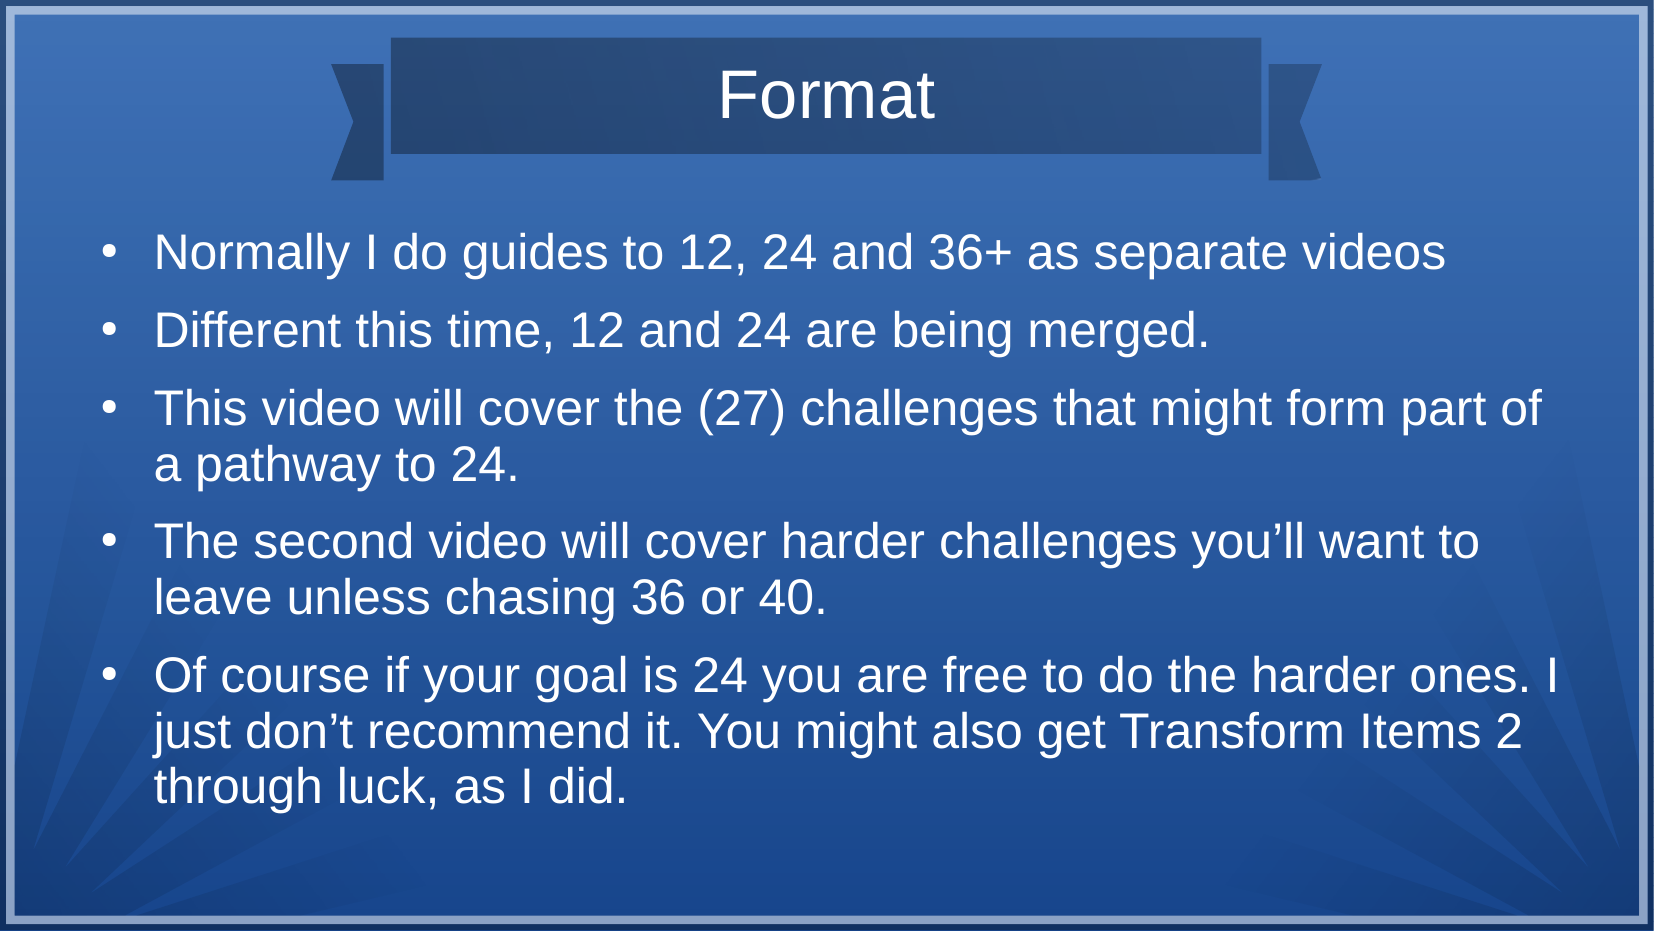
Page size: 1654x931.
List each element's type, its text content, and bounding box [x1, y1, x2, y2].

title Format [389, 35, 1264, 154]
list Normally I do guides to 12, 24 and 36+ as separate videos Different this time, 12 and 24 are being merged. This video will cover the (27) challenges that might form part of a pathway to 24. The second video will cover harder challenges you’ll want to leave unless chasing 36 or 40. Of course if your goal is 24 you are free to do the harder ones. I just don’t recommend it. You might also get Transform Items 2 through luck, as I did. [82, 224, 1571, 848]
